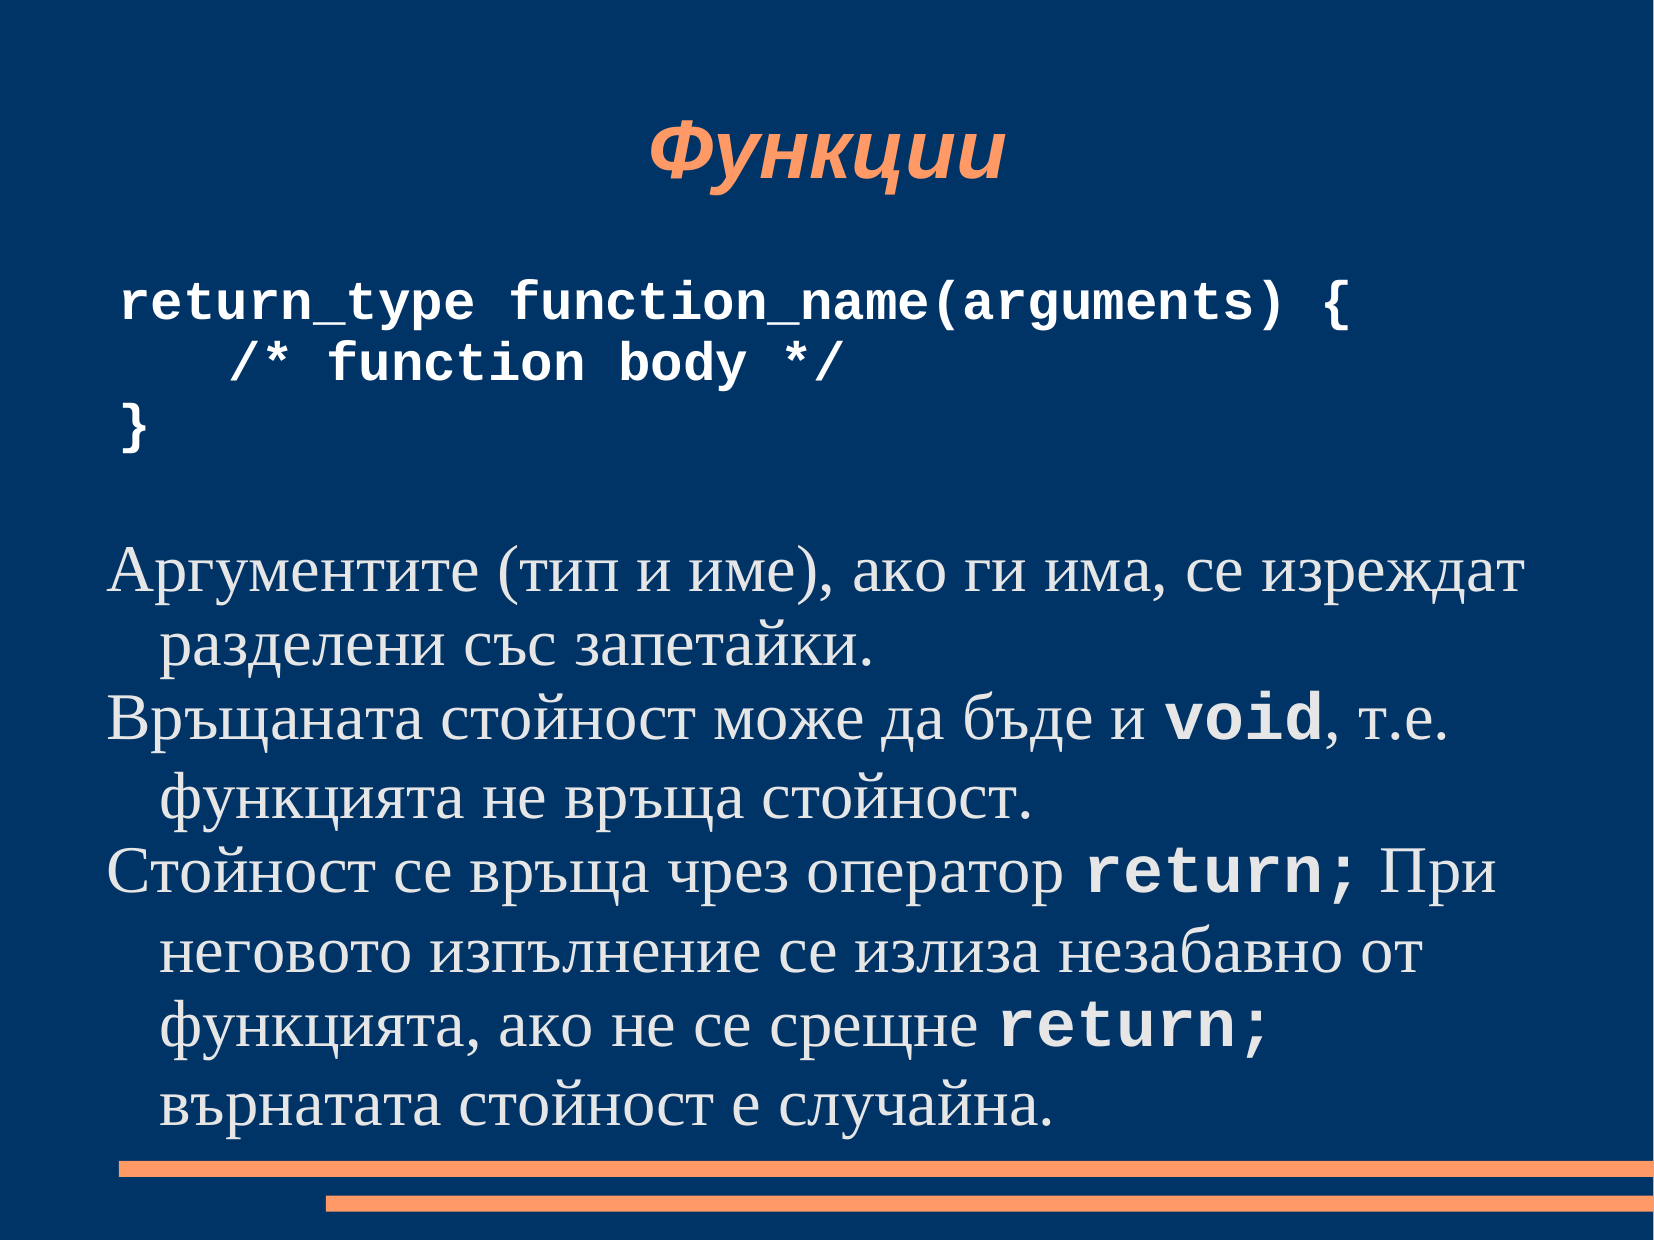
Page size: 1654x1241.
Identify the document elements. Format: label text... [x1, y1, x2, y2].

text_box return_type function_name(arguments) { /* function body */ } [118, 273, 1565, 459]
list Аргументите (тип и име), ако ги има, се изреждат разделени със запетайки. Връщаната стойност може да бъде и void, т.е. функцията не връща стойност. Стойност се връща чрез оператор return; При неговото изпълнение се излиза незабавно от функцията, ако не се срещне return; върнатата стойност е случайна. [88, 531, 1561, 1141]
title Функции [121, 46, 1534, 254]
